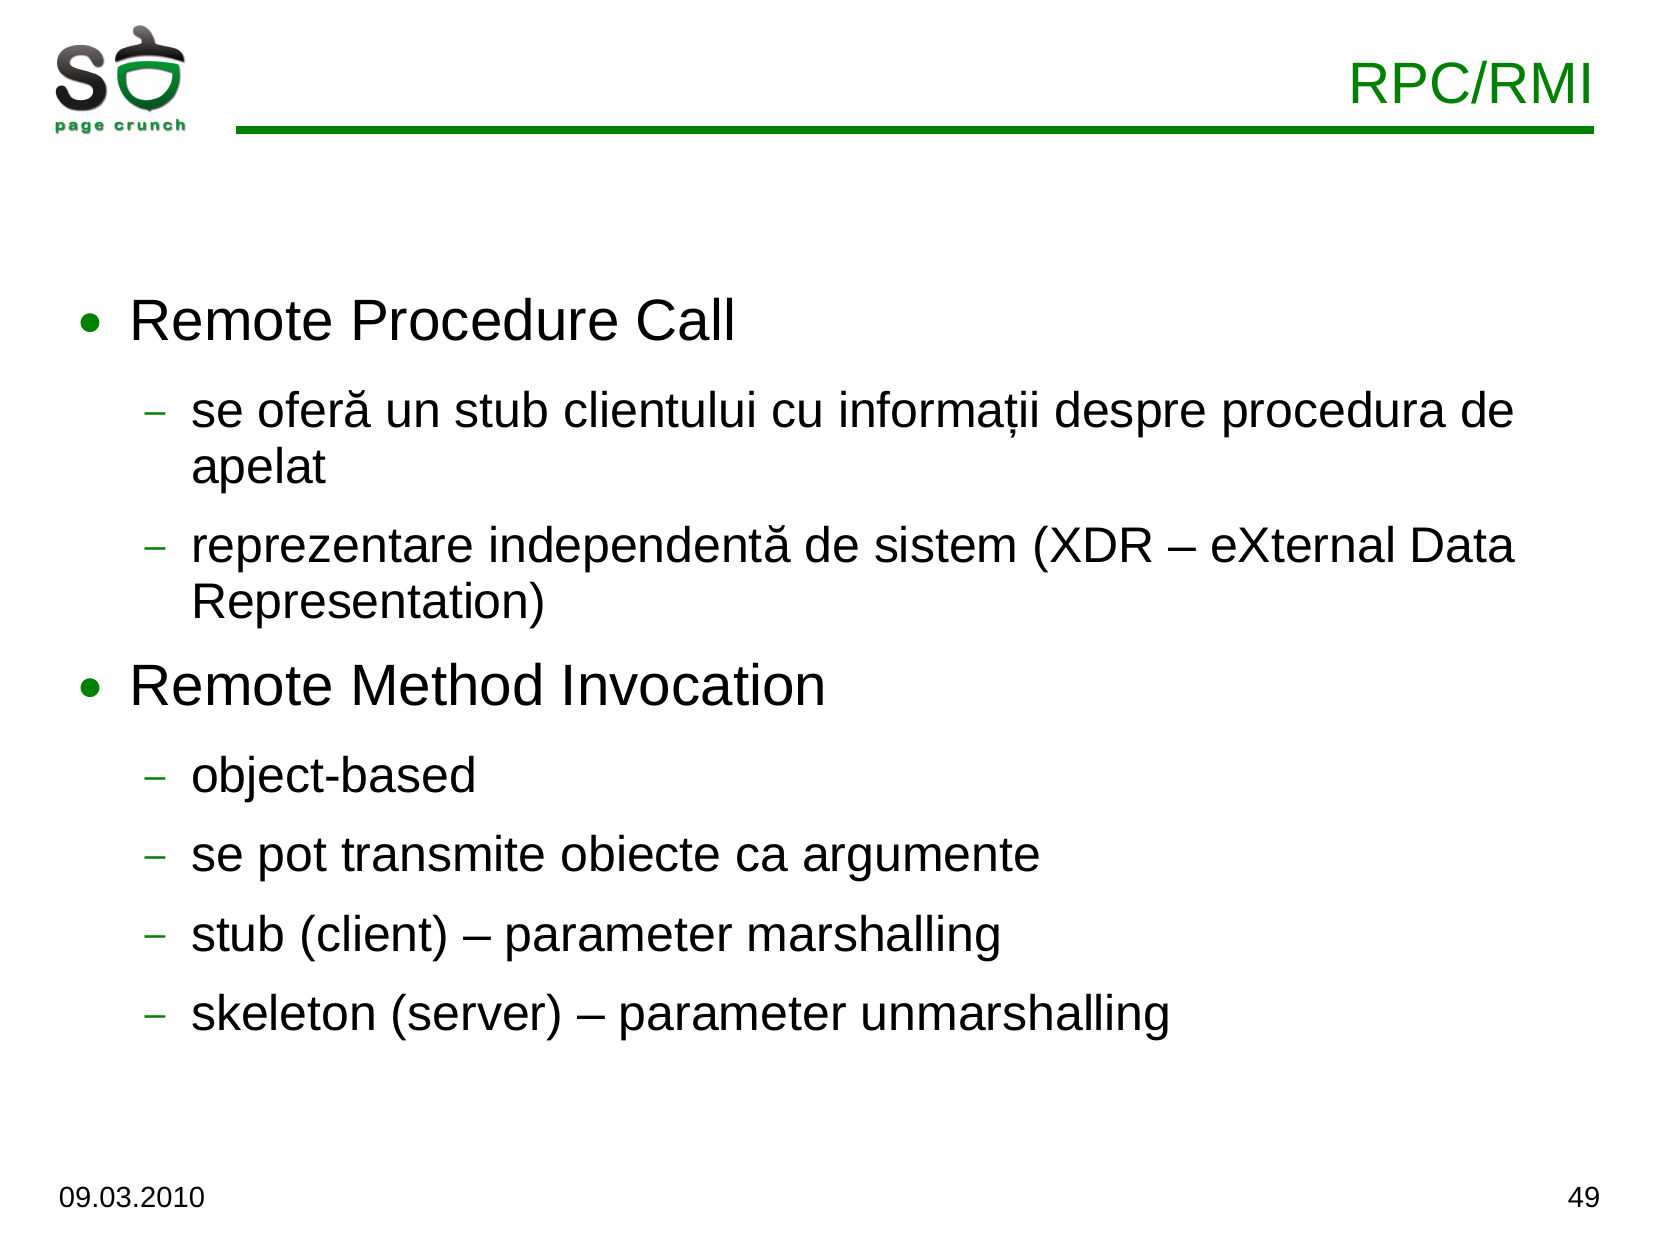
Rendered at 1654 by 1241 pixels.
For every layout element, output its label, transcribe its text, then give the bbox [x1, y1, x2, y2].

list Remote Procedure Call se oferă un stub clientului cu informații despre procedura de apelat reprezentare independentă de sistem (XDR – eXternal Data Representation) Remote Method Invocation object-based se pot transmite obiecte ca argumente stub (client) – parameter marshalling skeleton (server) – parameter unmarshalling [59, 177, 1595, 1152]
title RPC/RMI [236, 49, 1595, 119]
picture [53, 23, 188, 136]
